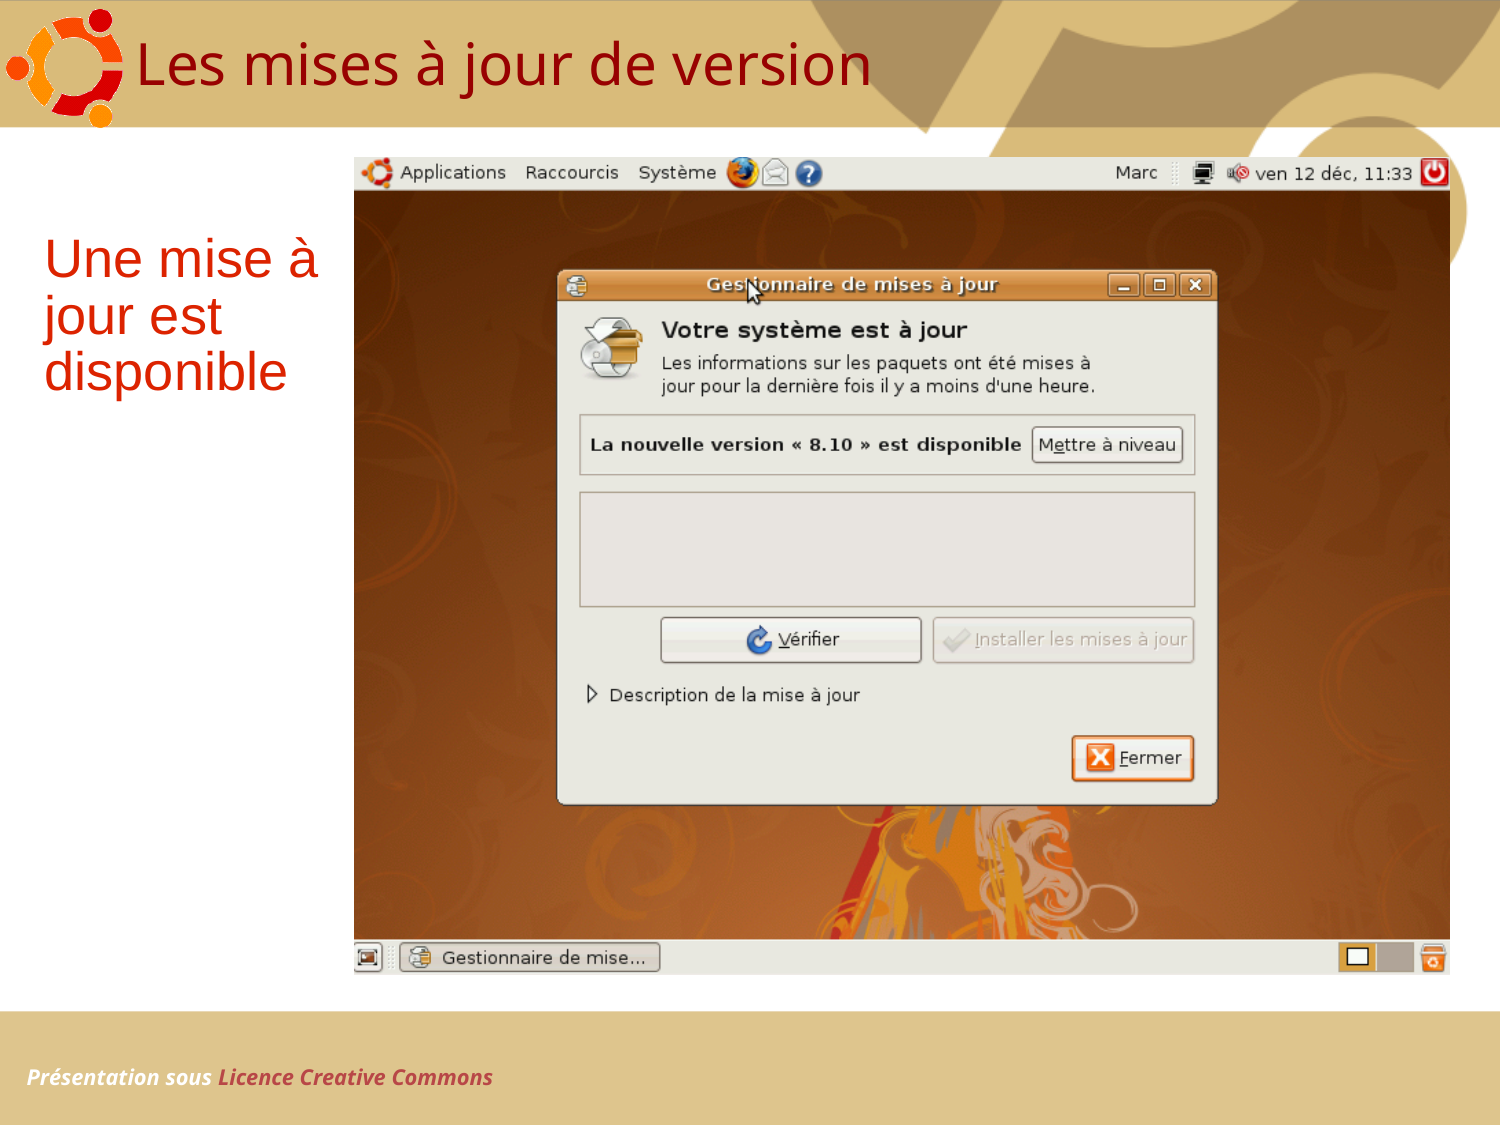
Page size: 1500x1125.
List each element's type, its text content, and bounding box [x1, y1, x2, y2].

picture [0, 0, 1500, 975]
title Les mises à jour de version [135, 0, 1417, 177]
text_box Une mise à jour est disponible [29, 225, 355, 591]
